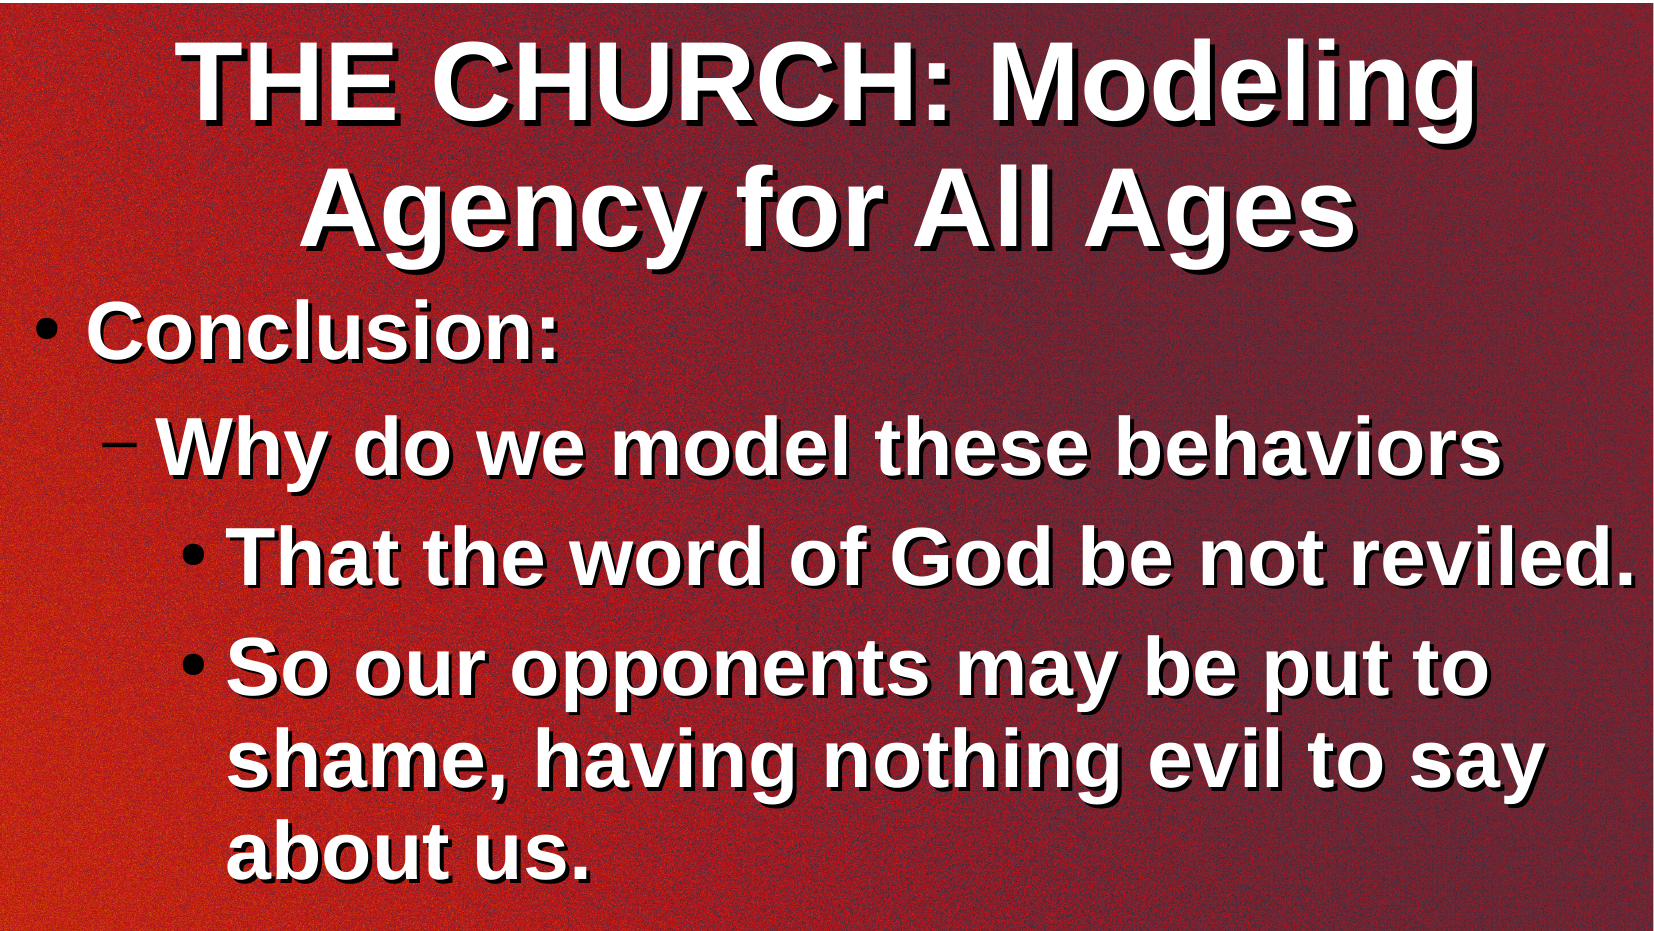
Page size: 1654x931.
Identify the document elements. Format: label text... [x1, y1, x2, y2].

picture [0, 3, 1654, 931]
title THE CHURCH: Modeling Agency for All Ages [1, 18, 1654, 271]
list Conclusion: Why do we model these behaviors That the word of God be not reviled. So our opponents may be put to shame, having nothing evil to say about us. [15, 285, 1651, 931]
